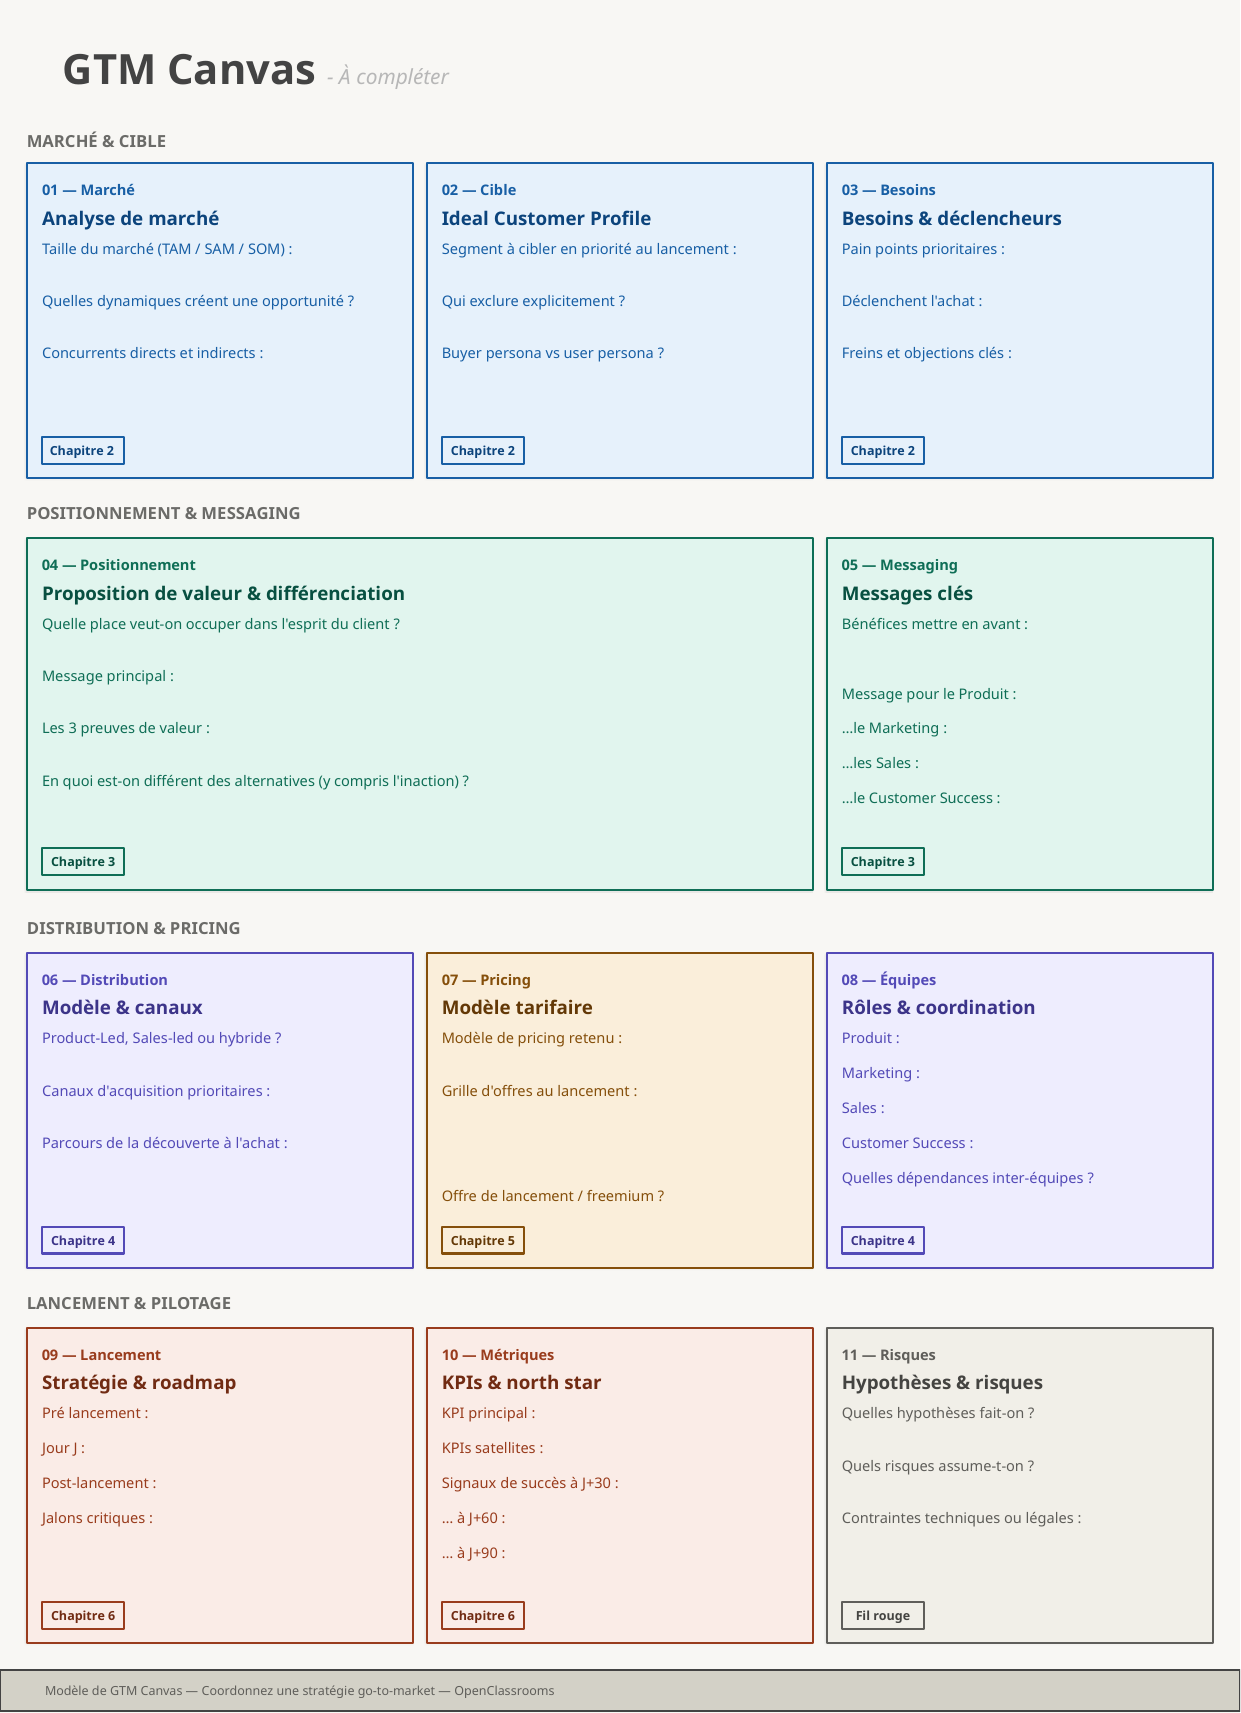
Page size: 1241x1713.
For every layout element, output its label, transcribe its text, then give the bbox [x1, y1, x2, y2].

text_box Chapitre 6 [41, 1602, 125, 1629]
text_box Modèle tarifaire [441, 991, 799, 1024]
text_box Chapitre 6 [441, 1601, 525, 1629]
text_box Pré lancement : Jour J : Post-lancement : Jalons critiques : [41, 1404, 399, 1600]
text_box Analyse de marché [41, 201, 399, 234]
text_box Chapitre 4 [841, 1227, 925, 1254]
text_box [826, 538, 1214, 891]
text_box [426, 953, 814, 1269]
text_box Chapitre 2 [841, 437, 925, 464]
text_box Chapitre 5 [441, 1227, 525, 1254]
text_box [826, 1328, 1214, 1644]
text_box Besoins & déclencheurs [841, 201, 1199, 234]
text_box 08 — Équipes [841, 967, 1022, 991]
text_box Quelles hypothèses fait-on ? Quels risques assume-t-on ? Contraintes techniques ou légales : [841, 1404, 1199, 1600]
text_box 07 — Pricing [441, 967, 622, 991]
text_box Modèle de pricing retenu : Grille d'offres au lancement : Offre de lancement / freemium ? [441, 1029, 799, 1225]
text_box Chapitre 3 [41, 848, 125, 875]
text_box Product-Led, Sales-led ou hybride ? Canaux d'acquisition prioritaires : Parcours de la découverte à l'achat : [41, 1029, 399, 1225]
text_box [26, 163, 414, 479]
text_box [826, 953, 1214, 1269]
text_box Pain points prioritaires : Déclenchent l'achat : Freins et objections clés : [841, 239, 1199, 435]
text_box Taille du marché (TAM / SAM / SOM) : Quelles dynamiques créent une opportunité ? Concurrents directs et indirects : [41, 239, 399, 435]
text_box 04 — Positionnement [41, 553, 222, 576]
text_box [26, 1328, 414, 1644]
text_box Hypothèses & risques [841, 1366, 1199, 1399]
text_box Rôles & coordination [841, 991, 1199, 1024]
text_box Bénéfices mettre en avant : Message pour le Produit : …le Marketing : …les Sales : …le Customer Success : [841, 614, 1199, 810]
text_box POSITIONNEMENT & MESSAGING [26, 496, 1214, 530]
text_box Fil rouge [841, 1602, 925, 1629]
text_box KPIs & north star [441, 1366, 799, 1399]
text_box [26, 538, 814, 891]
text_box 03 — Besoins [841, 177, 1022, 201]
text_box 11 — Risques [841, 1342, 1022, 1366]
text_box Produit : Marketing : Sales : Customer Success : Quelles dépendances inter-équipes ? [841, 1029, 1199, 1225]
text_box [826, 163, 1214, 479]
text_box Chapitre 3 [841, 848, 925, 875]
text_box Quelle place veut-on occuper dans l'esprit du client ? Message principal : Les 3 preuves de valeur : En quoi est-on différent des alternatives (y compris l'inaction) ? [41, 614, 799, 810]
text_box Segment à cibler en priorité au lancement : Qui exclure explicitement ? Buyer persona vs user persona ? [441, 239, 799, 435]
text_box Messages clés [841, 576, 1199, 609]
text_box [0, 1670, 45, 1712]
text_box 06 — Distribution [41, 967, 222, 991]
text_box LANCEMENT & PILOTAGE [26, 1286, 1214, 1319]
text_box GTM Canvas - À compléter [62, 12, 663, 123]
text_box MARCHÉ & CIBLE [26, 124, 1214, 157]
text_box Stratégie & roadmap [41, 1366, 399, 1399]
text_box Modèle & canaux [41, 991, 399, 1024]
text_box [26, 953, 414, 1269]
text_box Chapitre 4 [41, 1227, 125, 1254]
text_box Chapitre 2 [40, 437, 124, 464]
text_box 09 — Lancement [41, 1342, 222, 1366]
text_box Proposition de valeur & différenciation [41, 576, 799, 609]
text_box 05 — Messaging [841, 553, 1022, 576]
text_box [426, 163, 814, 479]
text_box 02 — Cible [441, 177, 622, 201]
text_box DISTRIBUTION & PRICING [26, 911, 1214, 944]
text_box 10 — Métriques [441, 1342, 622, 1366]
text_box 01 — Marché [41, 177, 222, 201]
text_box [426, 1328, 814, 1644]
text_box Ideal Customer Profile [441, 201, 799, 234]
text_box Chapitre 2 [441, 437, 525, 464]
text_box Modèle de GTM Canvas — Coordonnez une stratégie go-to-market — OpenClassrooms [45, 1670, 1196, 1712]
text_box KPI principal : KPIs satellites : Signaux de succès à J+30 : … à J+60 : … à J+90 : [441, 1404, 799, 1600]
text_box [1196, 1670, 1241, 1712]
